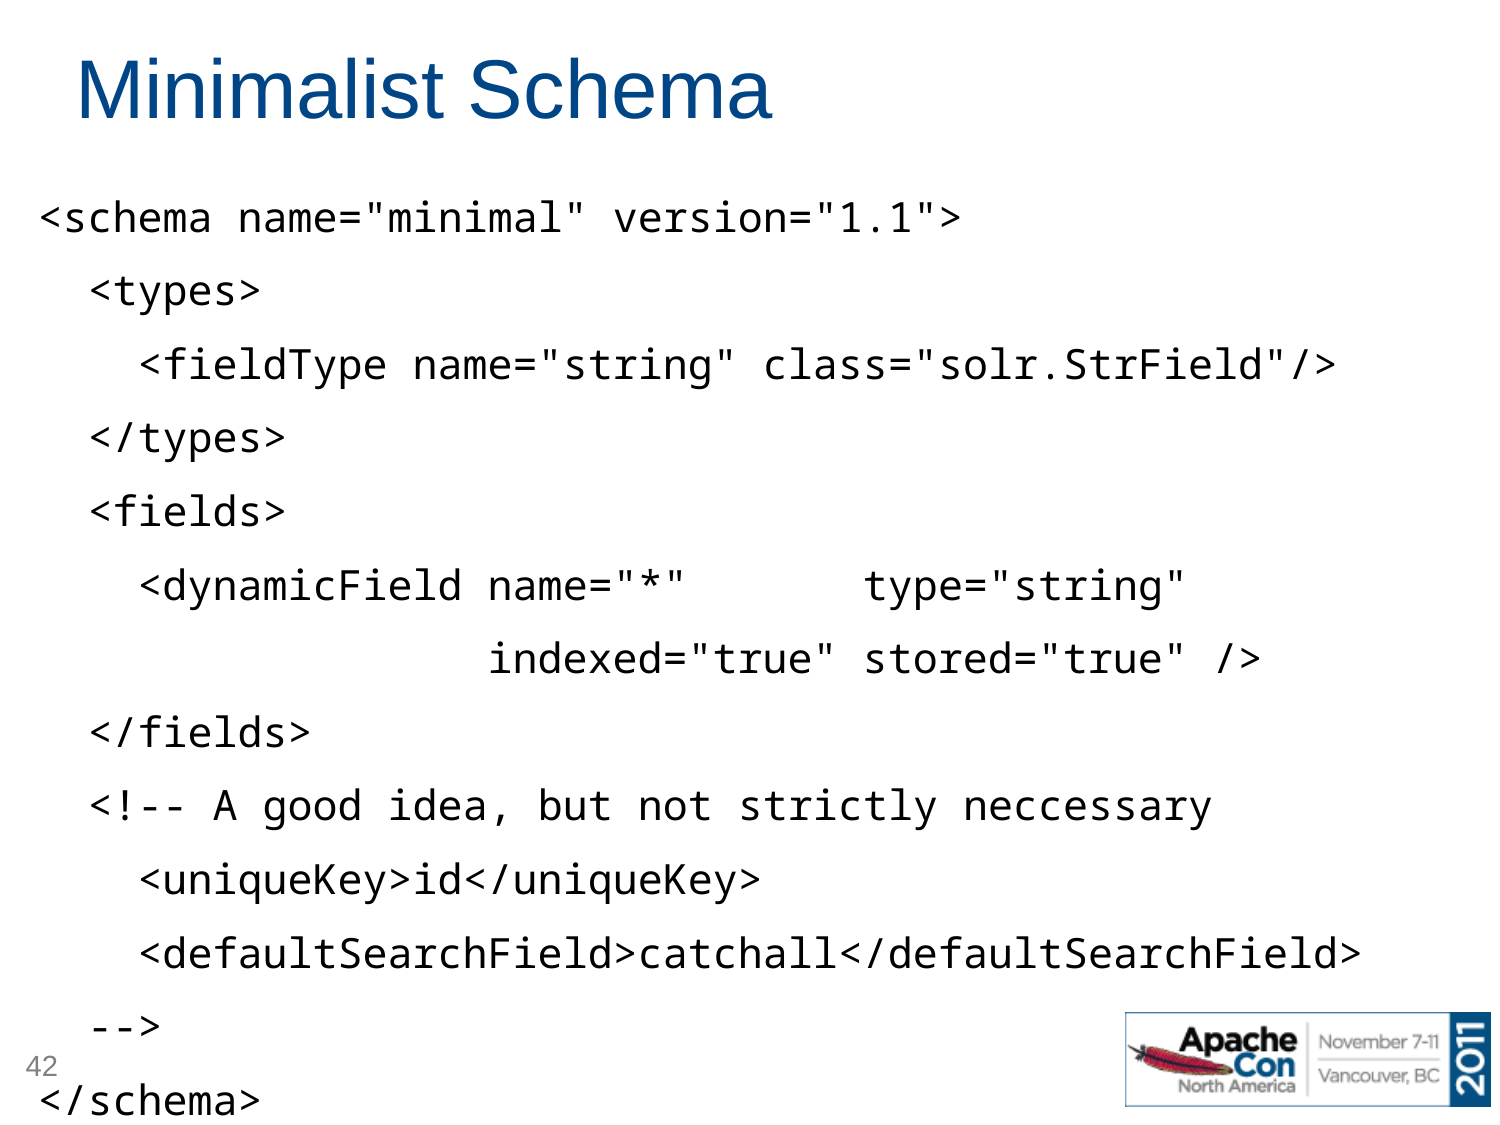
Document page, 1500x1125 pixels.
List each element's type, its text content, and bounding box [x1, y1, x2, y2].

list <schema name="minimal" version="1.1"> <types> <fieldType name="string" class="solr.StrField"/> </types> <fields> <dynamicField name="*" type="string" indexed="true" stored="true" /> </fields> <!-- A good idea, but not strictly neccessary <uniqueKey>id</uniqueKey> <defaultSearchField>catchall</defaultSearchField> --> </schema> [37, 187, 1463, 991]
title Minimalist Schema [75, 0, 1425, 181]
picture [1125, 1012, 1491, 1107]
